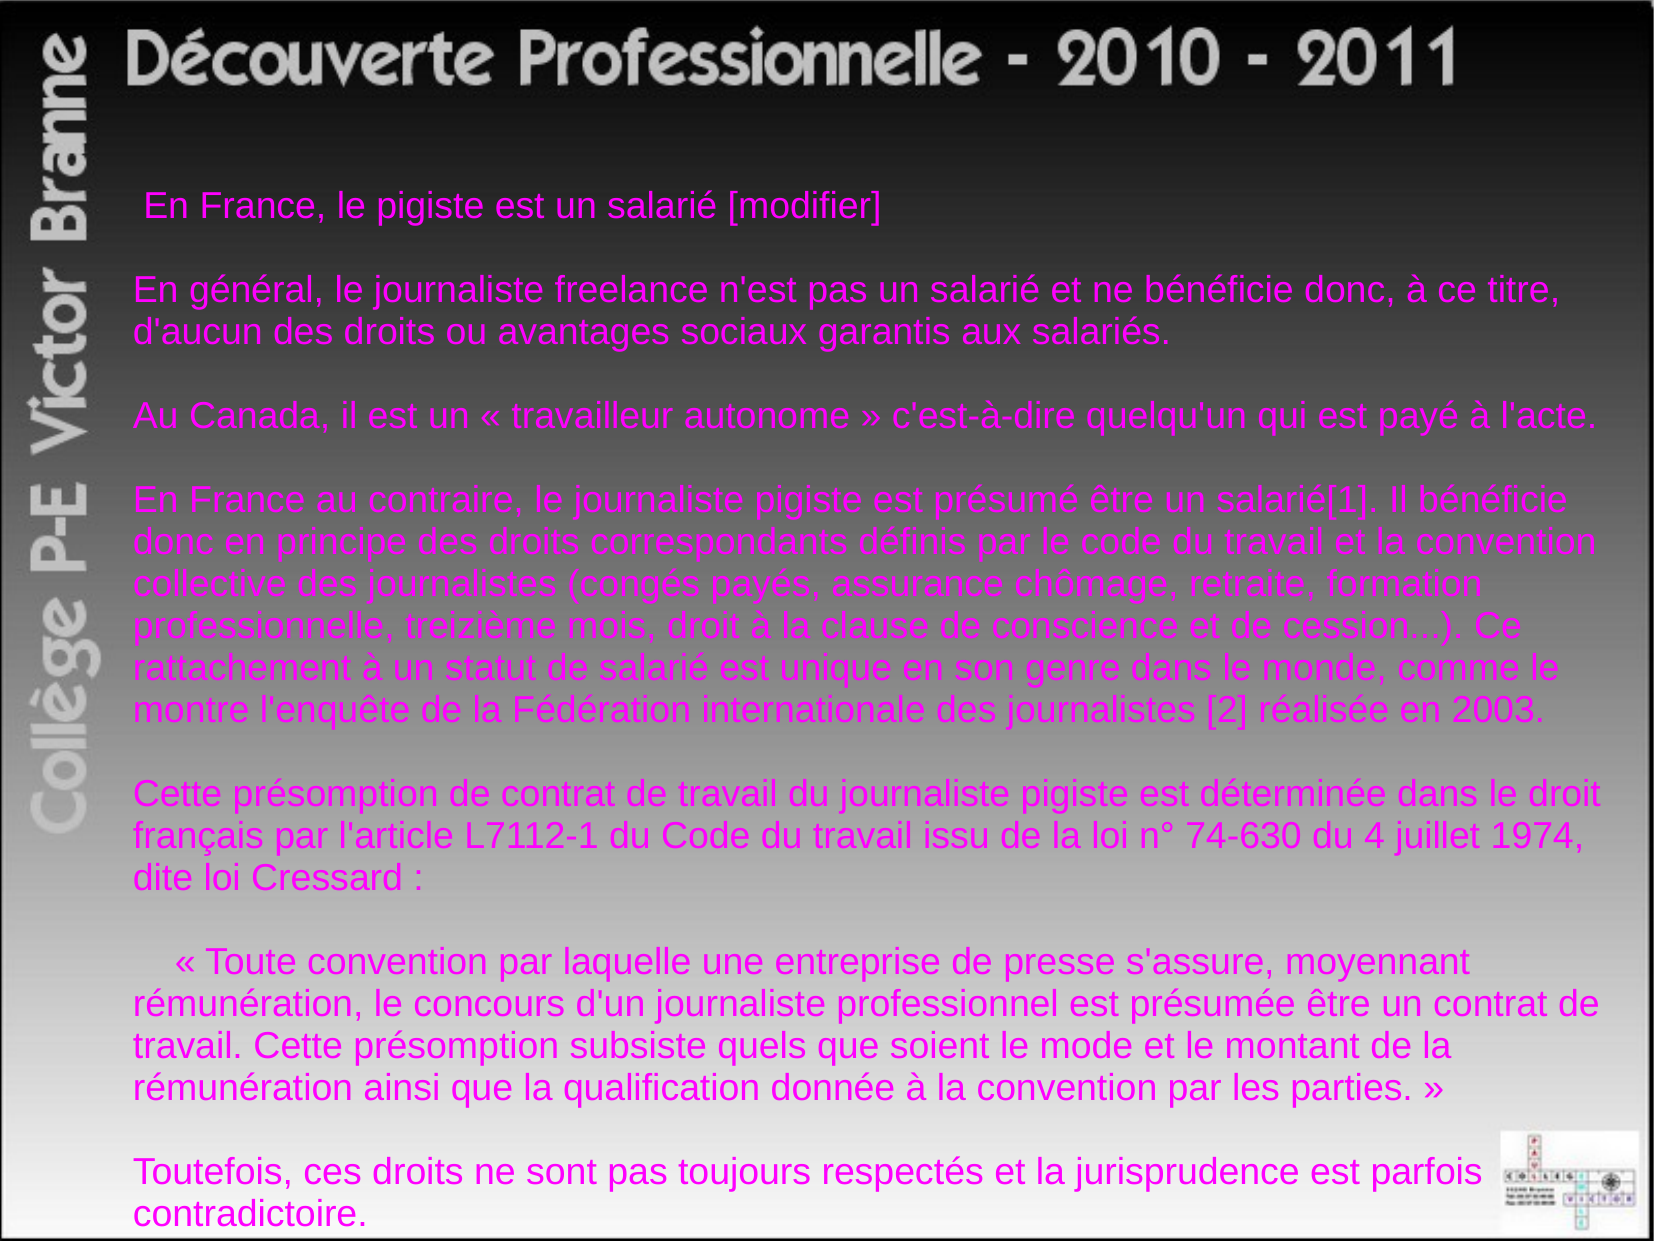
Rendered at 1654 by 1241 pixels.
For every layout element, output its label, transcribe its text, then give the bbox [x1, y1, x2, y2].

text_box En France, le pigiste est un salarié [modifier] En général, le journaliste freelance n'est pas un salarié et ne bénéficie donc, à ce titre, d'aucun des droits ou avantages sociaux garantis aux salariés. Au Canada, il est un « travailleur autonome » c'est-à-dire quelqu'un qui est payé à l'acte. En France au contraire, le journaliste pigiste est présumé être un salarié[1]. Il bénéficie donc en principe des droits correspondants définis par le code du travail et la convention collective des journalistes (congés payés, assurance chômage, retraite, formation professionnelle, treizième mois, droit à la clause de conscience et de cession...). Ce rattachement à un statut de salarié est unique en son genre dans le monde, comme le montre l'enquête de la Fédération internationale des journalistes [2] réalisée en 2003. Cette présomption de contrat de travail du journaliste pigiste est déterminée dans le droit français par l'article L7112-1 du Code du travail issu de la loi n° 74-630 du 4 juillet 1974, dite loi Cressard : « Toute convention par laquelle une entreprise de presse s'assure, moyennant rémunération, le concours d'un journaliste professionnel est présumée être un contrat de travail. Cette présomption subsiste quels que soient le mode et le montant de la rémunération ainsi que la qualification donnée à la convention par les parties. » Toutefois, ces droits ne sont pas toujours respectés et la jurisprudence est parfois contradictoire. [118, 177, 1625, 1241]
picture [0, 0, 1654, 1241]
